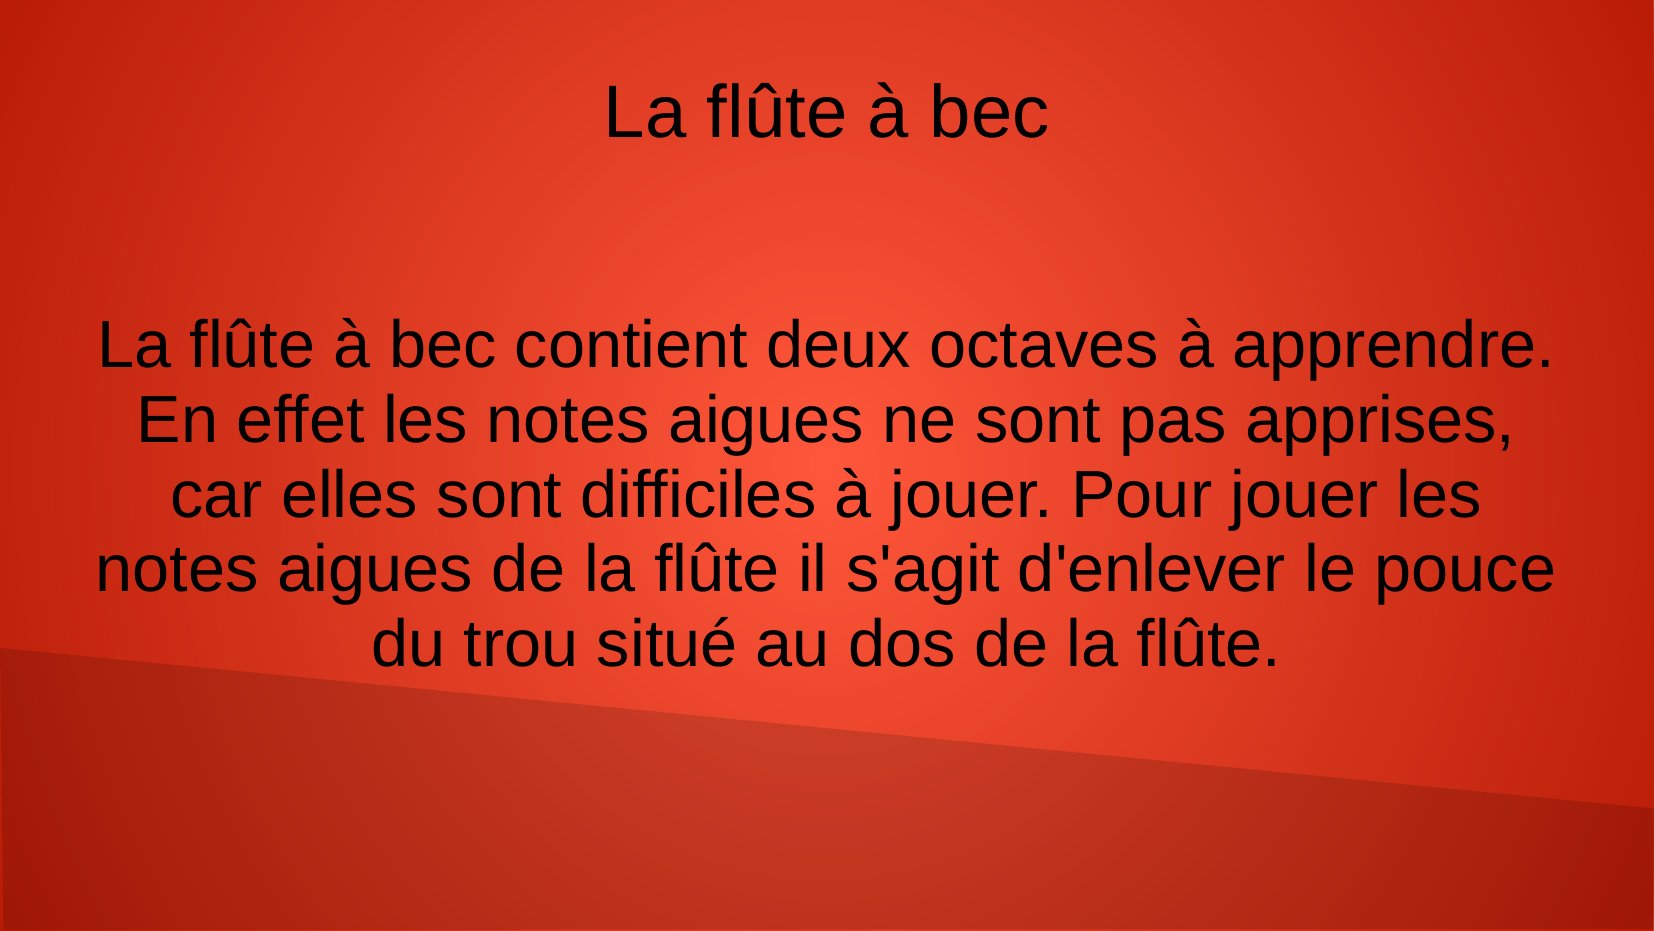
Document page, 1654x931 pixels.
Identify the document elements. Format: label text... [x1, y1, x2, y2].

title La flûte à bec [82, 35, 1571, 189]
subtitle La flûte à bec contient deux octaves à apprendre. En effet les notes aigues ne sont pas apprises, car elles sont difficiles à jouer. Pour jouer les notes aigues de la flûte il s'agit d'enlever le pouce du trou situé au dos de la flûte. [82, 224, 1571, 764]
